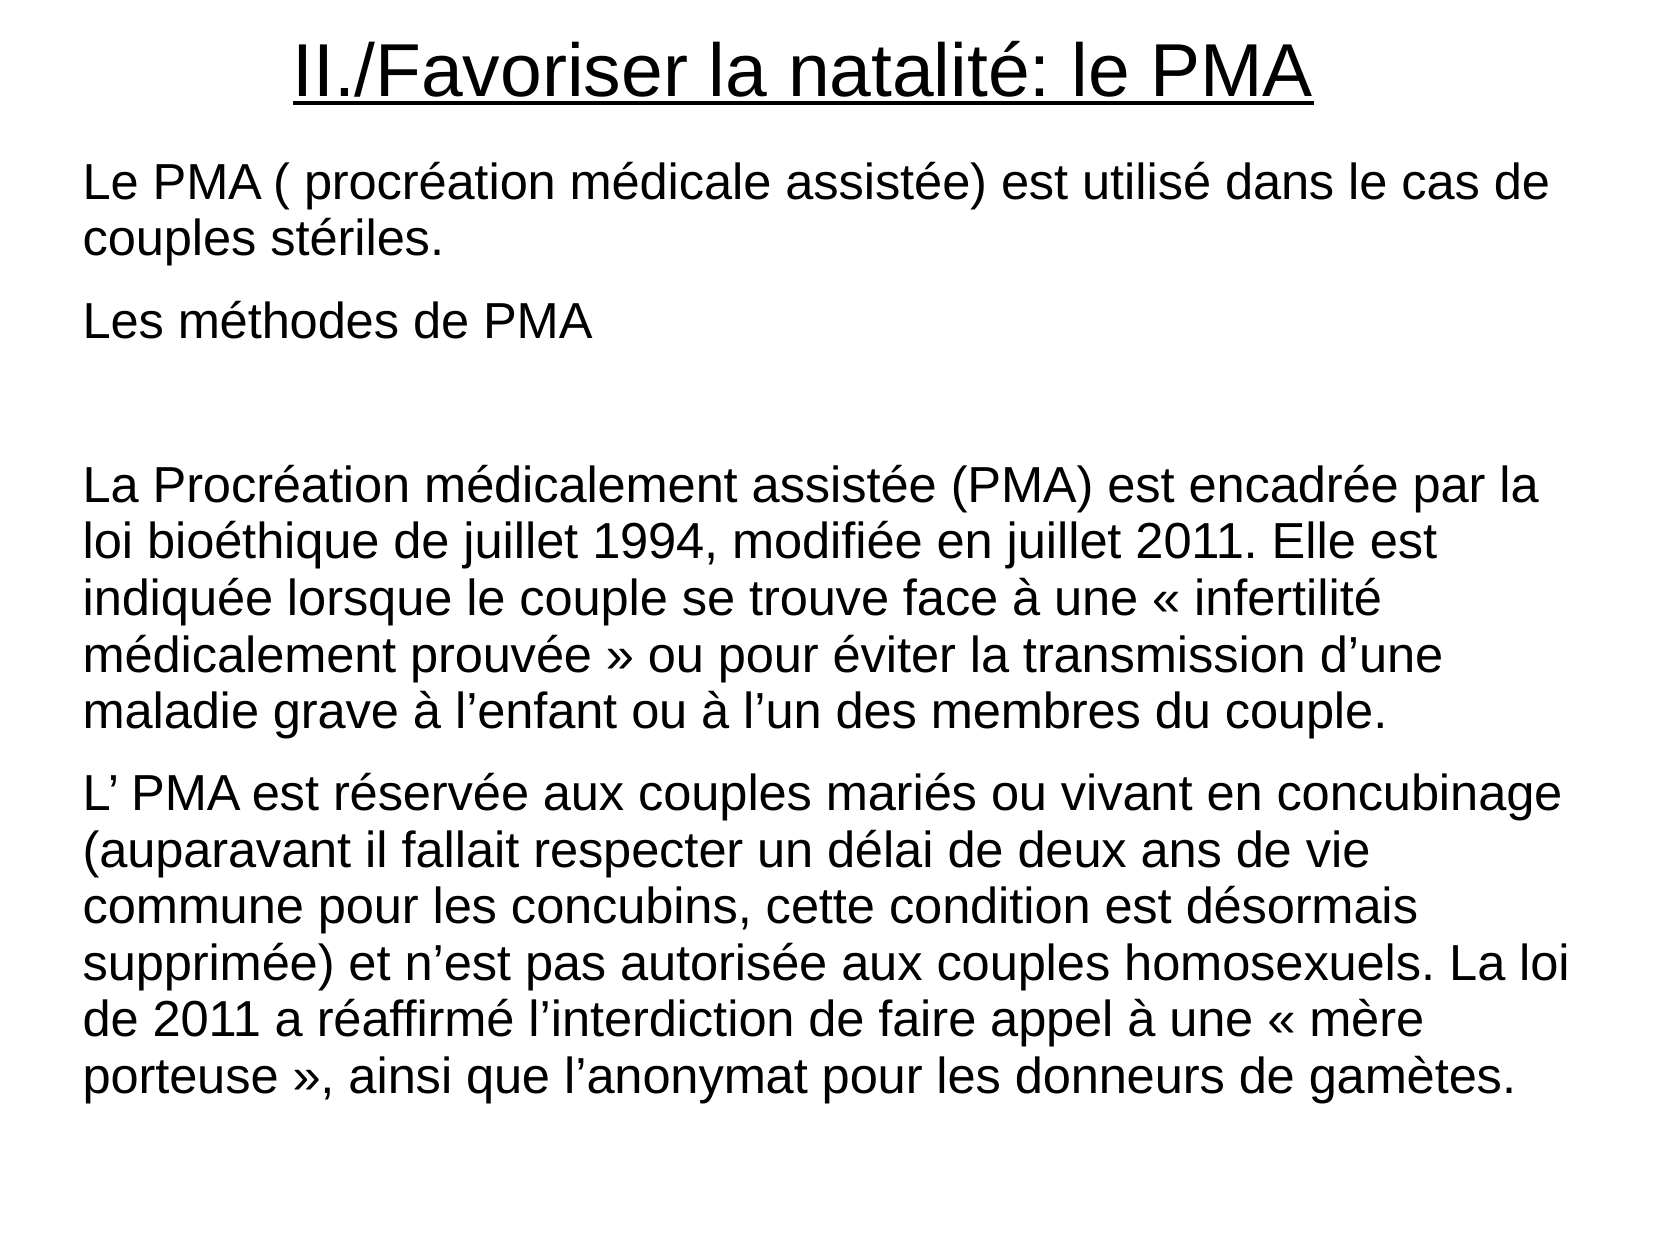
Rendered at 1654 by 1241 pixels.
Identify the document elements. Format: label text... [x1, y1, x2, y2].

title II./Favoriser la natalité: le PMA [59, 23, 1548, 119]
list Le PMA ( procréation médicale assistée) est utilisé dans le cas de couples stériles. Les méthodes de PMA La Procréation médicalement assistée (PMA) est encadrée par la loi bioéthique de juillet 1994, modifiée en juillet 2011. Elle est indiquée lorsque le couple se trouve face à une « infertilité médicalement prouvée » ou pour éviter la transmission d’une maladie grave à l’enfant ou à l’un des membres du couple. L’ PMA est réservée aux couples mariés ou vivant en concubinage (auparavant il fallait respecter un délai de deux ans de vie commune pour les concubins, cette condition est désormais supprimée) et n’est pas autorisée aux couples homosexuels. La loi de 2011 a réaffirmé l’interdiction de faire appel à une « mère porteuse », ainsi que l’anonymat pour les donneurs de gamètes. [82, 153, 1571, 1170]
